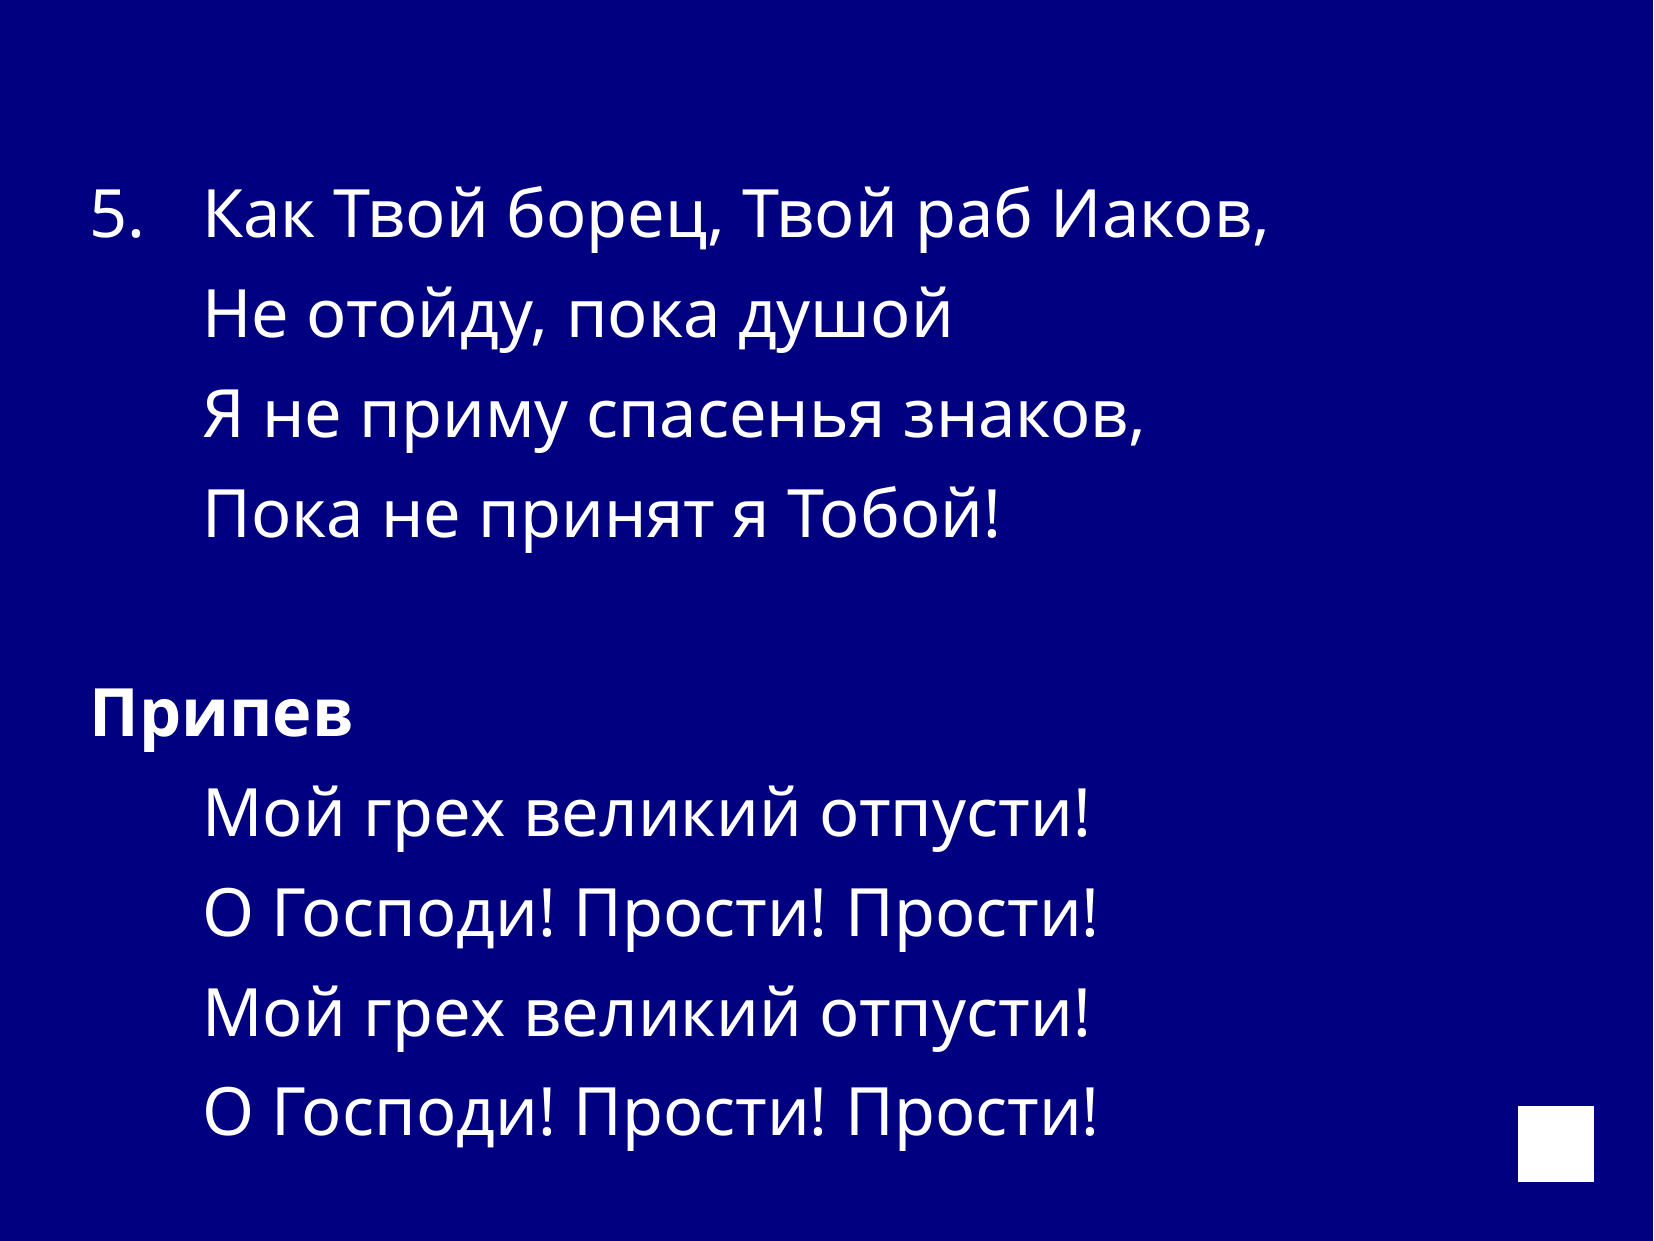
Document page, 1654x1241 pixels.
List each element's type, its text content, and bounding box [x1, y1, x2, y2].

text_box 5. Как Твой борец, Твой раб Иаков, Не отойду, пока душой Я не приму спасенья знаков, Пока не принят я Тобой! Припев Мой грех великий отпусти! О Господи! Прости! Прости! Мой грех великий отпусти! О Господи! Прости! Прости! [75, 150, 1576, 1163]
text_box [1518, 1106, 1594, 1182]
